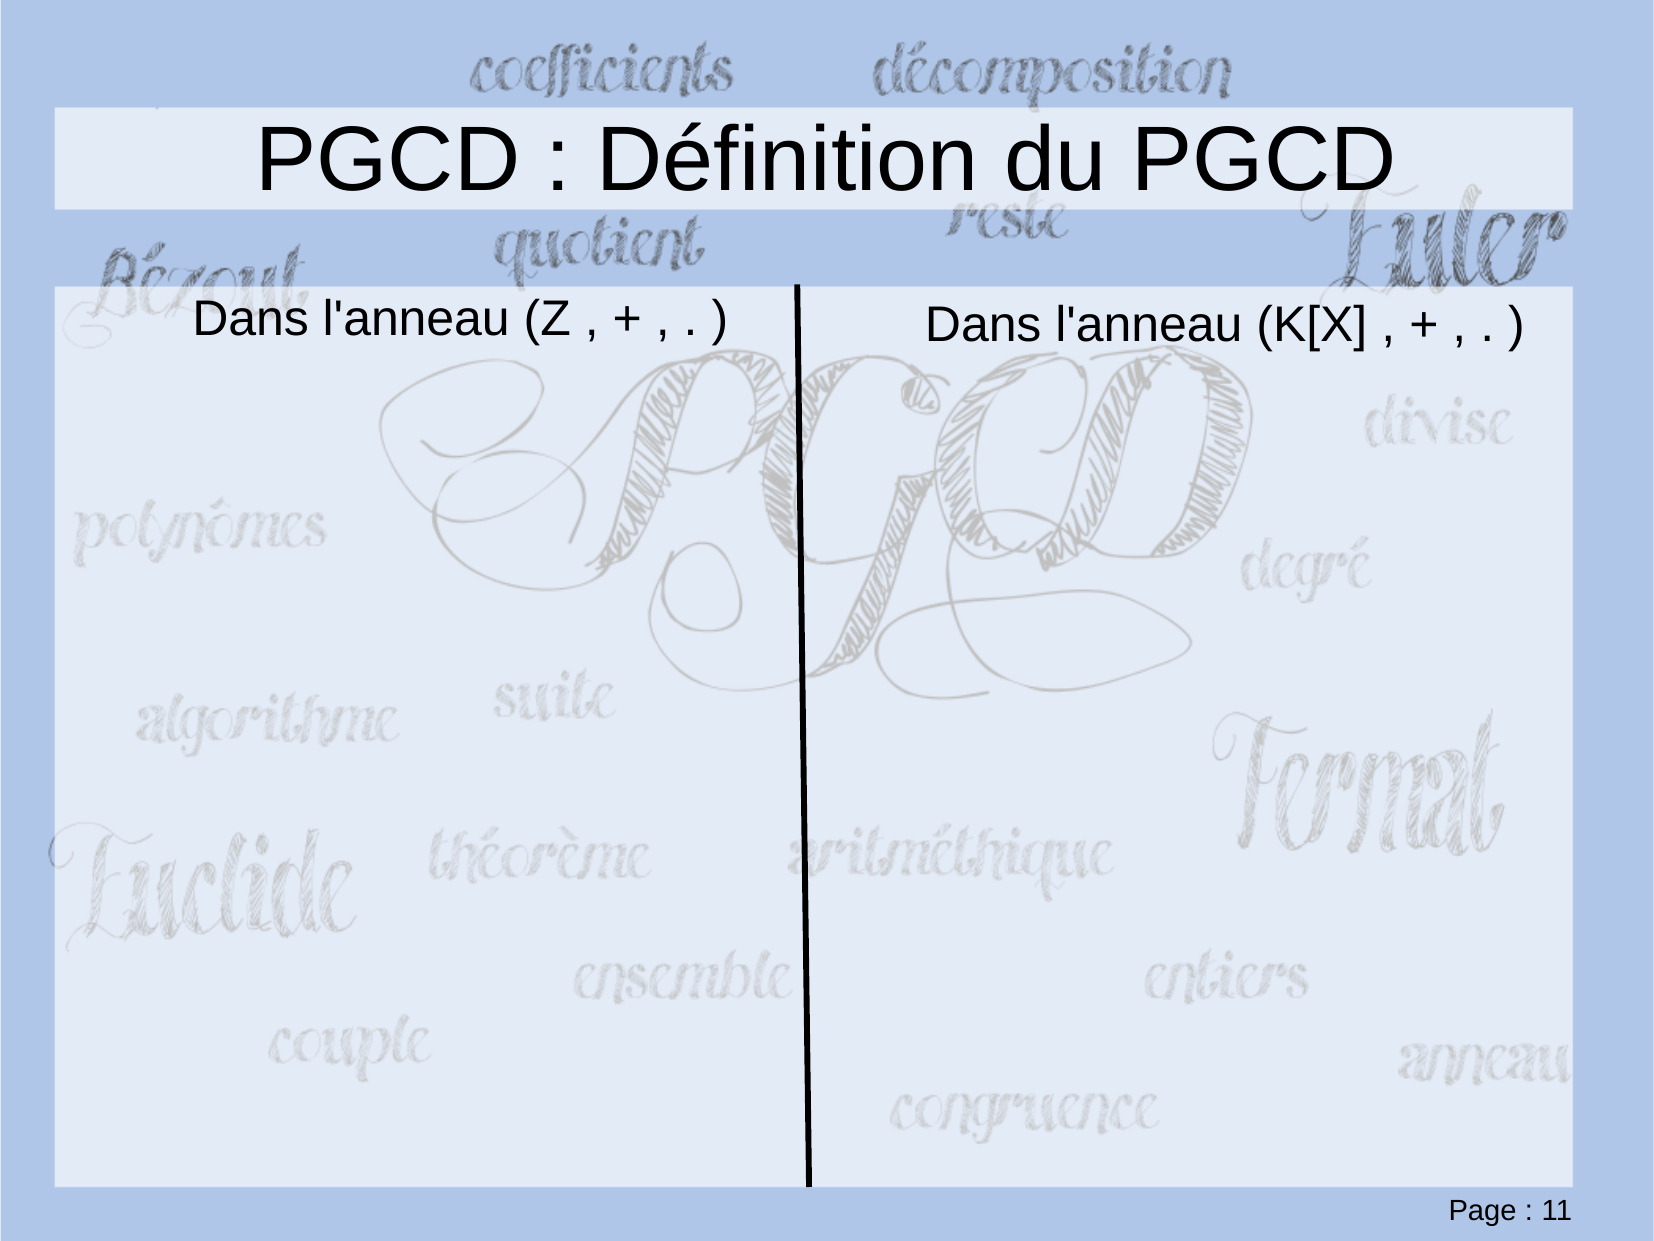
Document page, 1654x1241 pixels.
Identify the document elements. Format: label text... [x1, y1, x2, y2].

list Dans l'anneau (K[X] , + , . ) [826, 296, 1554, 1176]
list Dans l'anneau (Z , + , . ) [76, 290, 774, 1170]
title PGCD : Définition du PGCD [82, 55, 1571, 263]
picture [0, 0, 1654, 1241]
